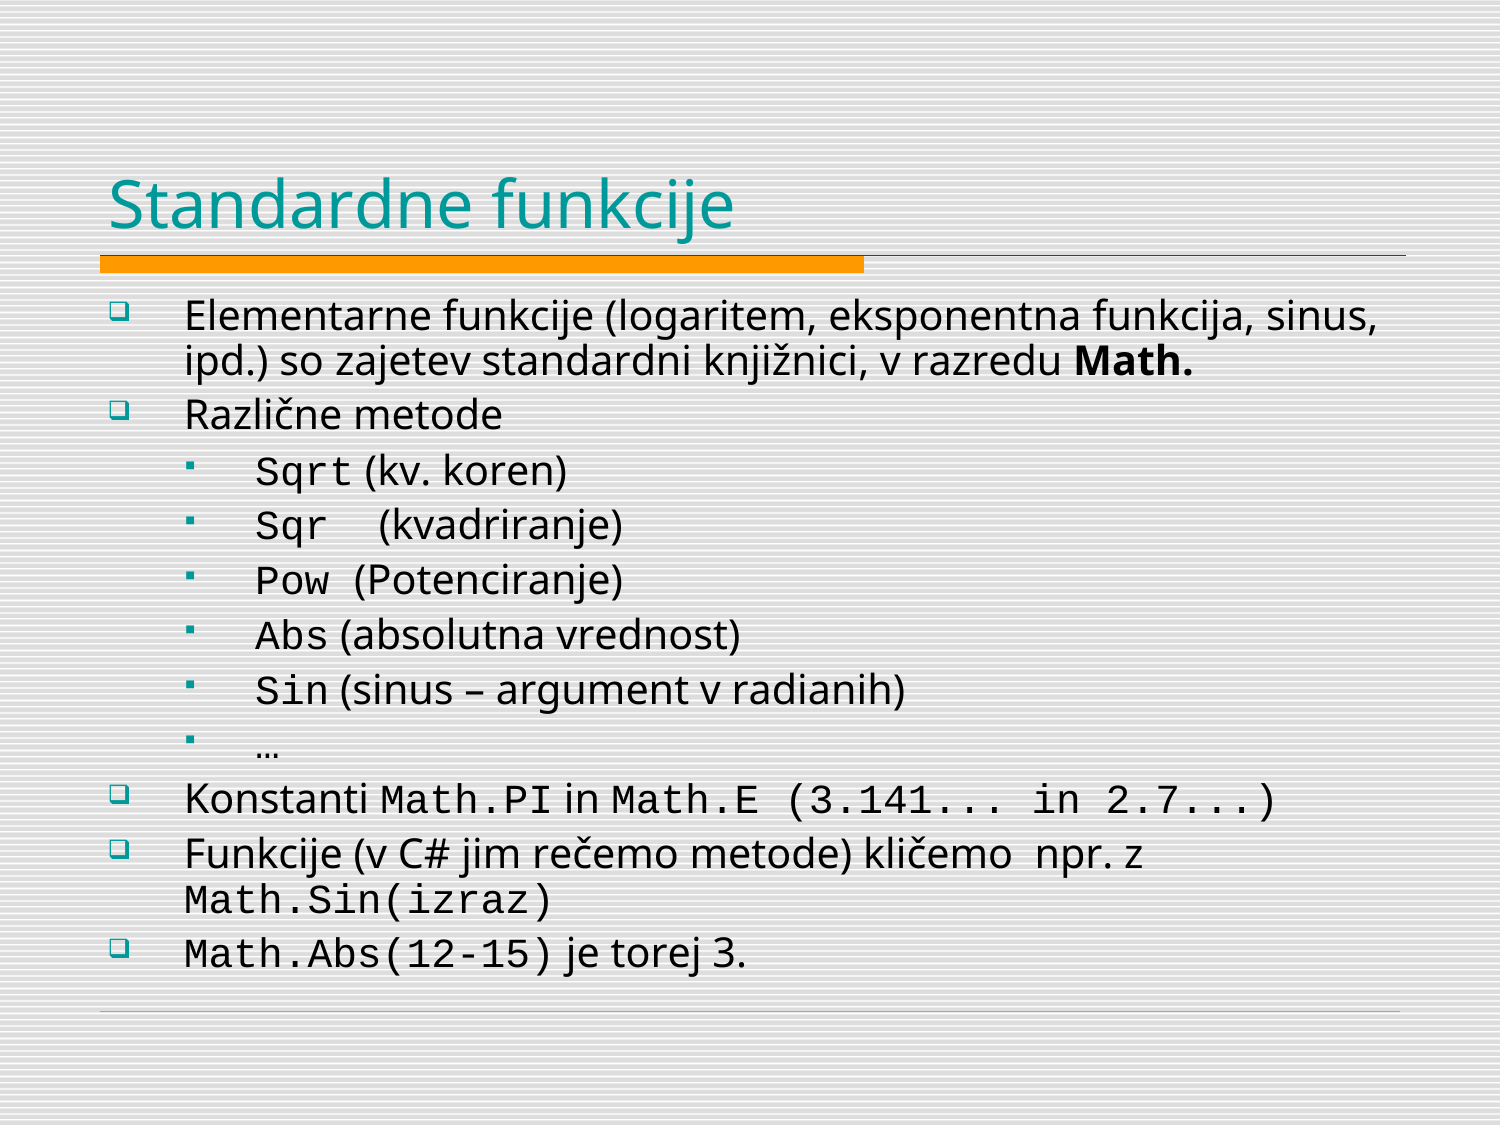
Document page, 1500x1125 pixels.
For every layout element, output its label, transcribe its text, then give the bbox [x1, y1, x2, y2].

title Standardne funkcije [94, 49, 1407, 250]
list Elementarne funkcije (logaritem, eksponentna funkcija, sinus, ipd.) so zajetev standardni knjižnici, v razredu Math. Različne metode Sqrt (kv. koren) Sqr (kvadriranje) Pow (Potenciranje) Abs (absolutna vrednost) Sin (sinus – argument v radianih) … Konstanti Math.PI in Math.E (3.141... in 2.7...) Funkcije (v C# jim rečemo metode) kličemo npr. z Math.Sin(izraz) Math.Abs(12-15) je torej 3. [92, 287, 1471, 988]
picture [0, 0, 1500, 1125]
